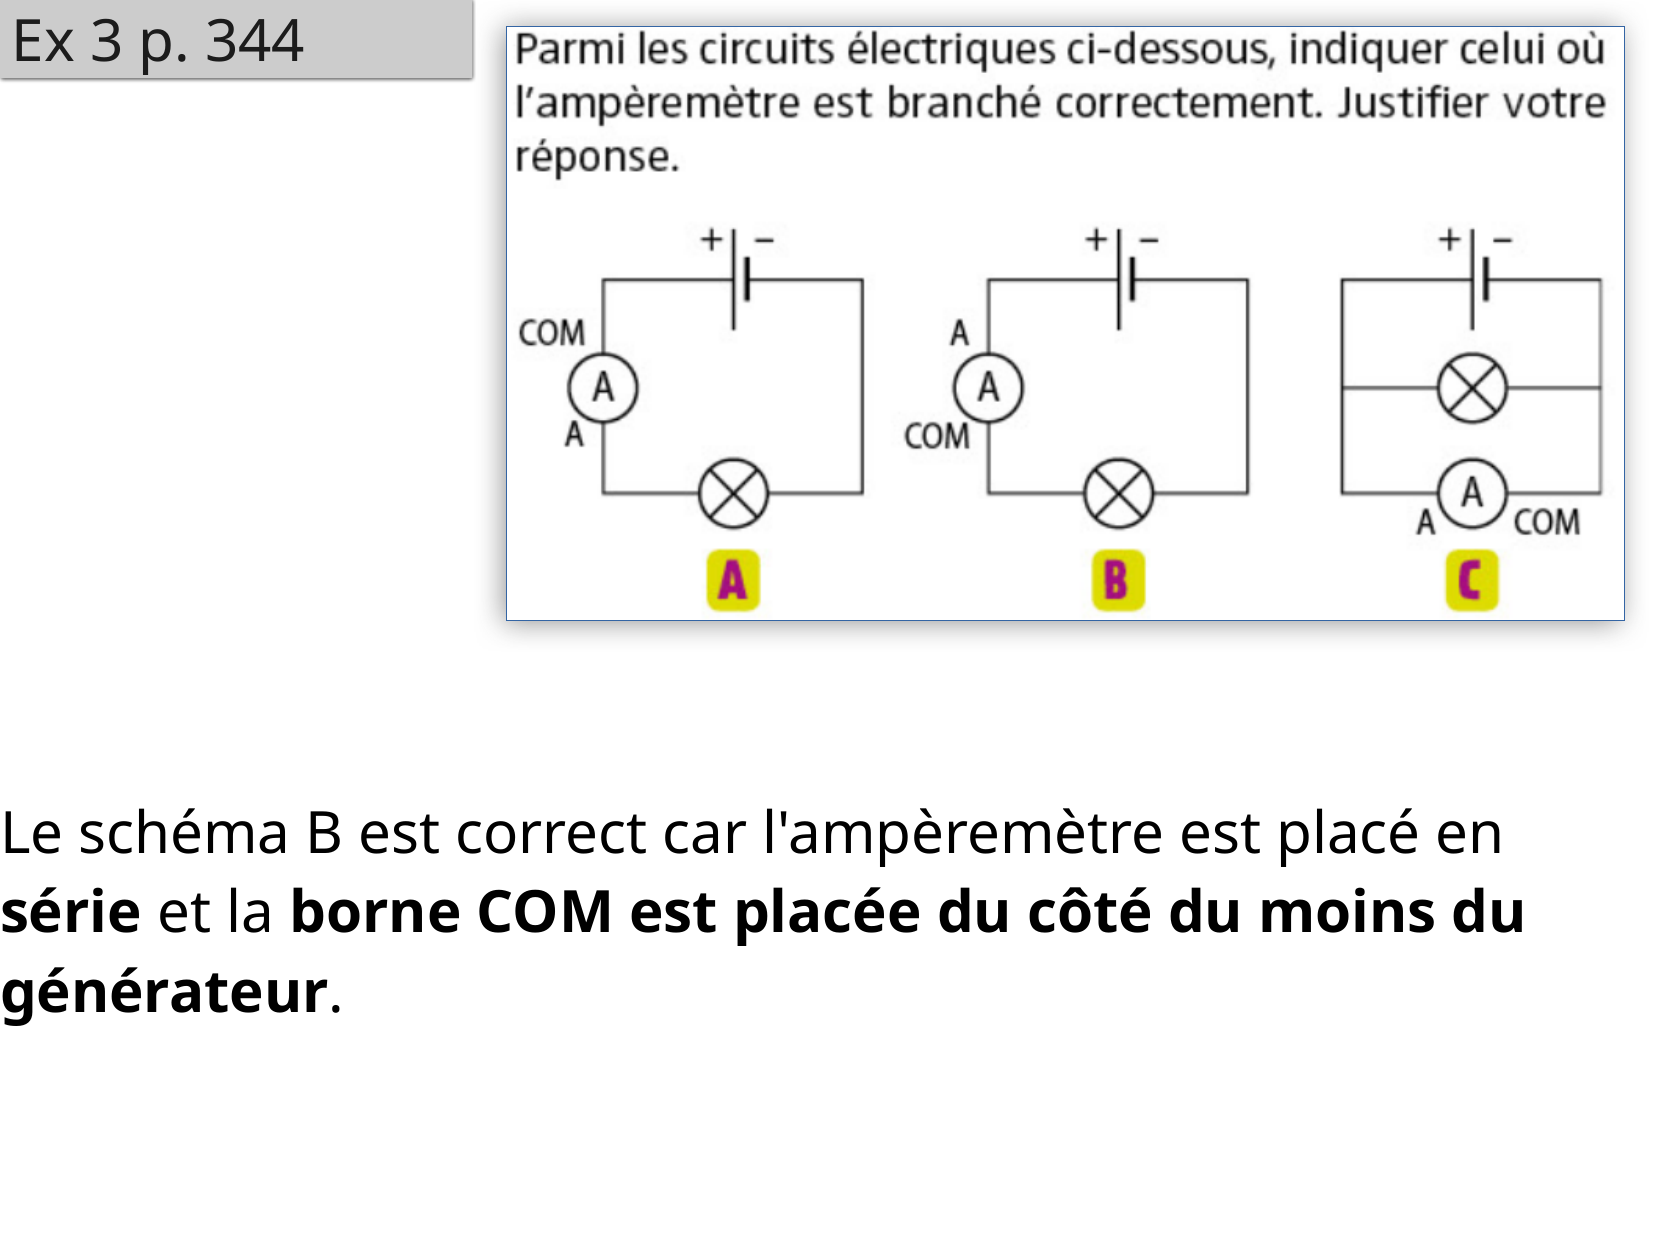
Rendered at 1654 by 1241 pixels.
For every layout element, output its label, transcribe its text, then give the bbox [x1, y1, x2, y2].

picture [506, 26, 1625, 621]
list Le schéma B est correct car l'ampèremètre est placé en série et la borne COM est placée du côté du moins du générateur. [0, 78, 1654, 1241]
title Ex 3 p. 344 [0, 0, 473, 78]
